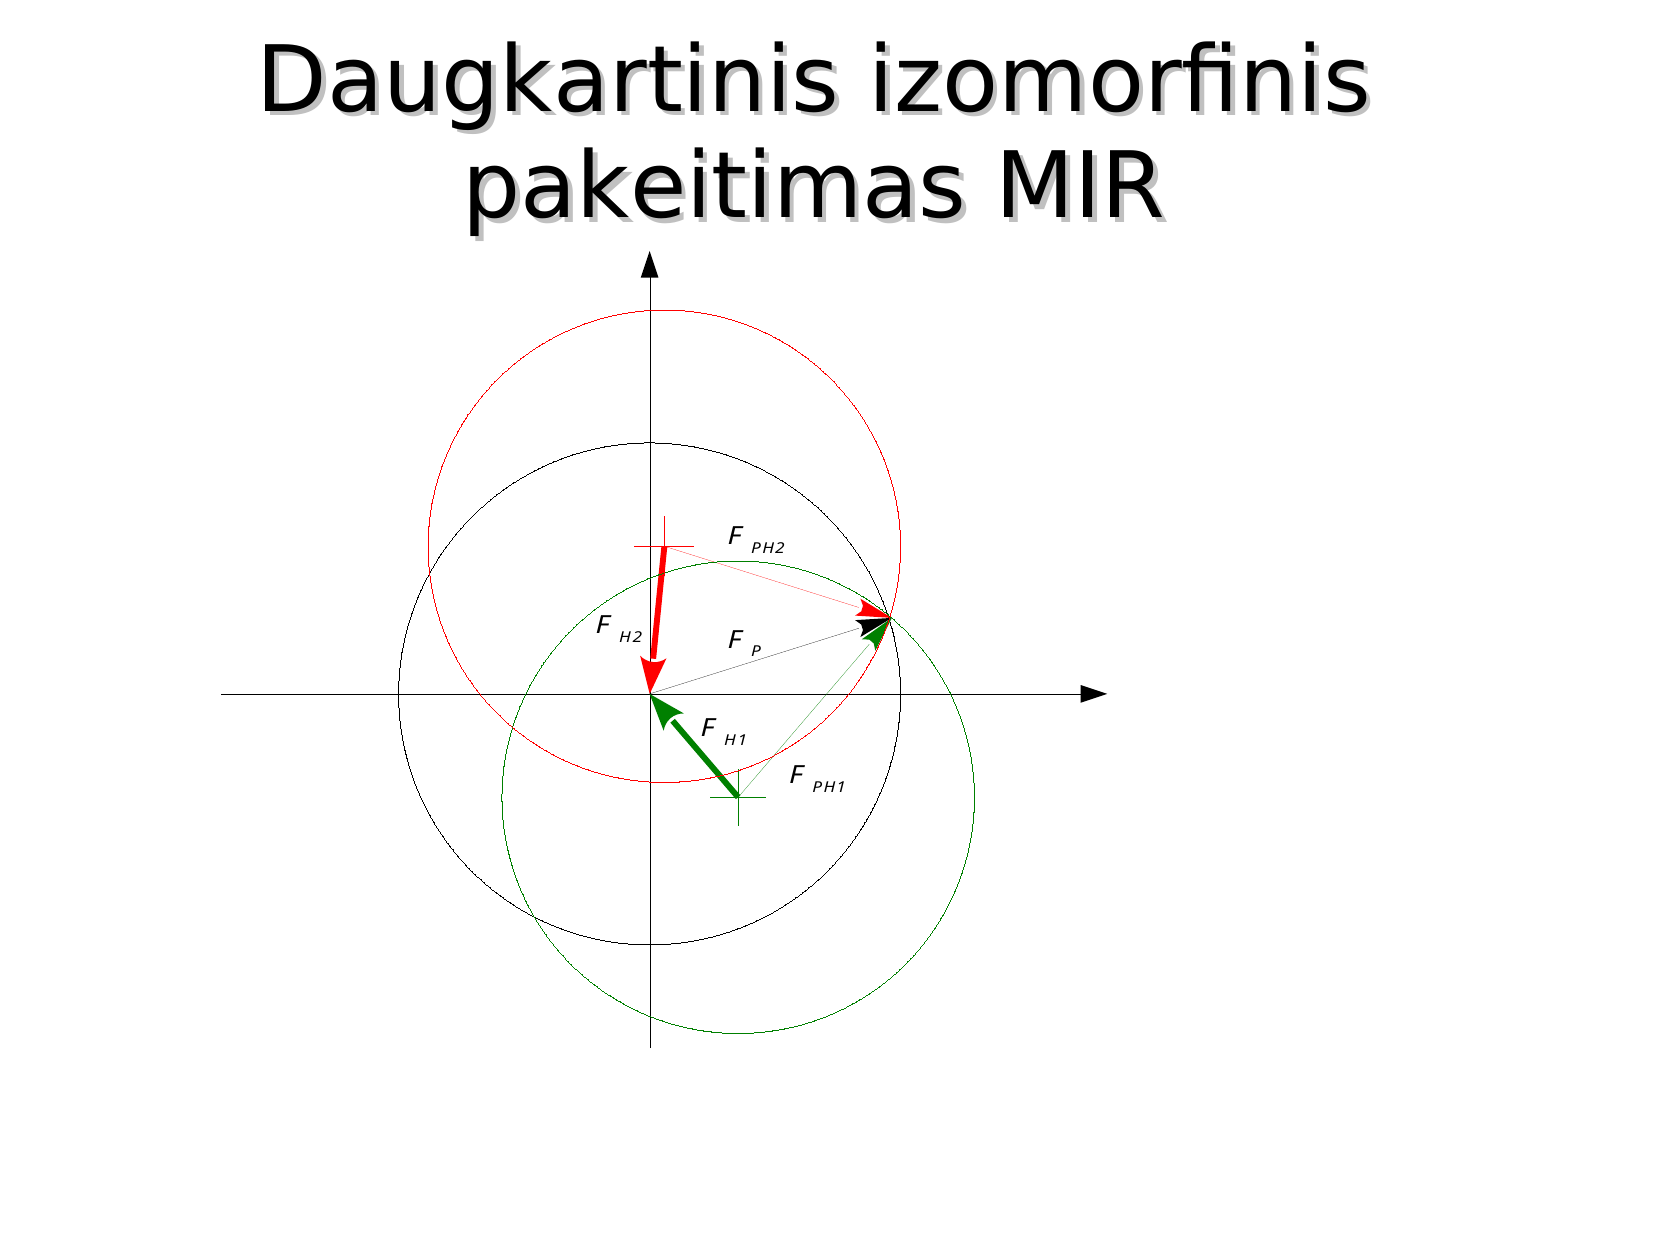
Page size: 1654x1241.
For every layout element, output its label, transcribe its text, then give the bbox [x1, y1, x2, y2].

chart [588, 605, 650, 647]
title Daugkartinis izomorfinis pakeitimas MIR [108, 25, 1521, 240]
chart [782, 755, 854, 798]
chart [721, 516, 793, 559]
chart [693, 708, 755, 750]
chart [721, 620, 768, 662]
